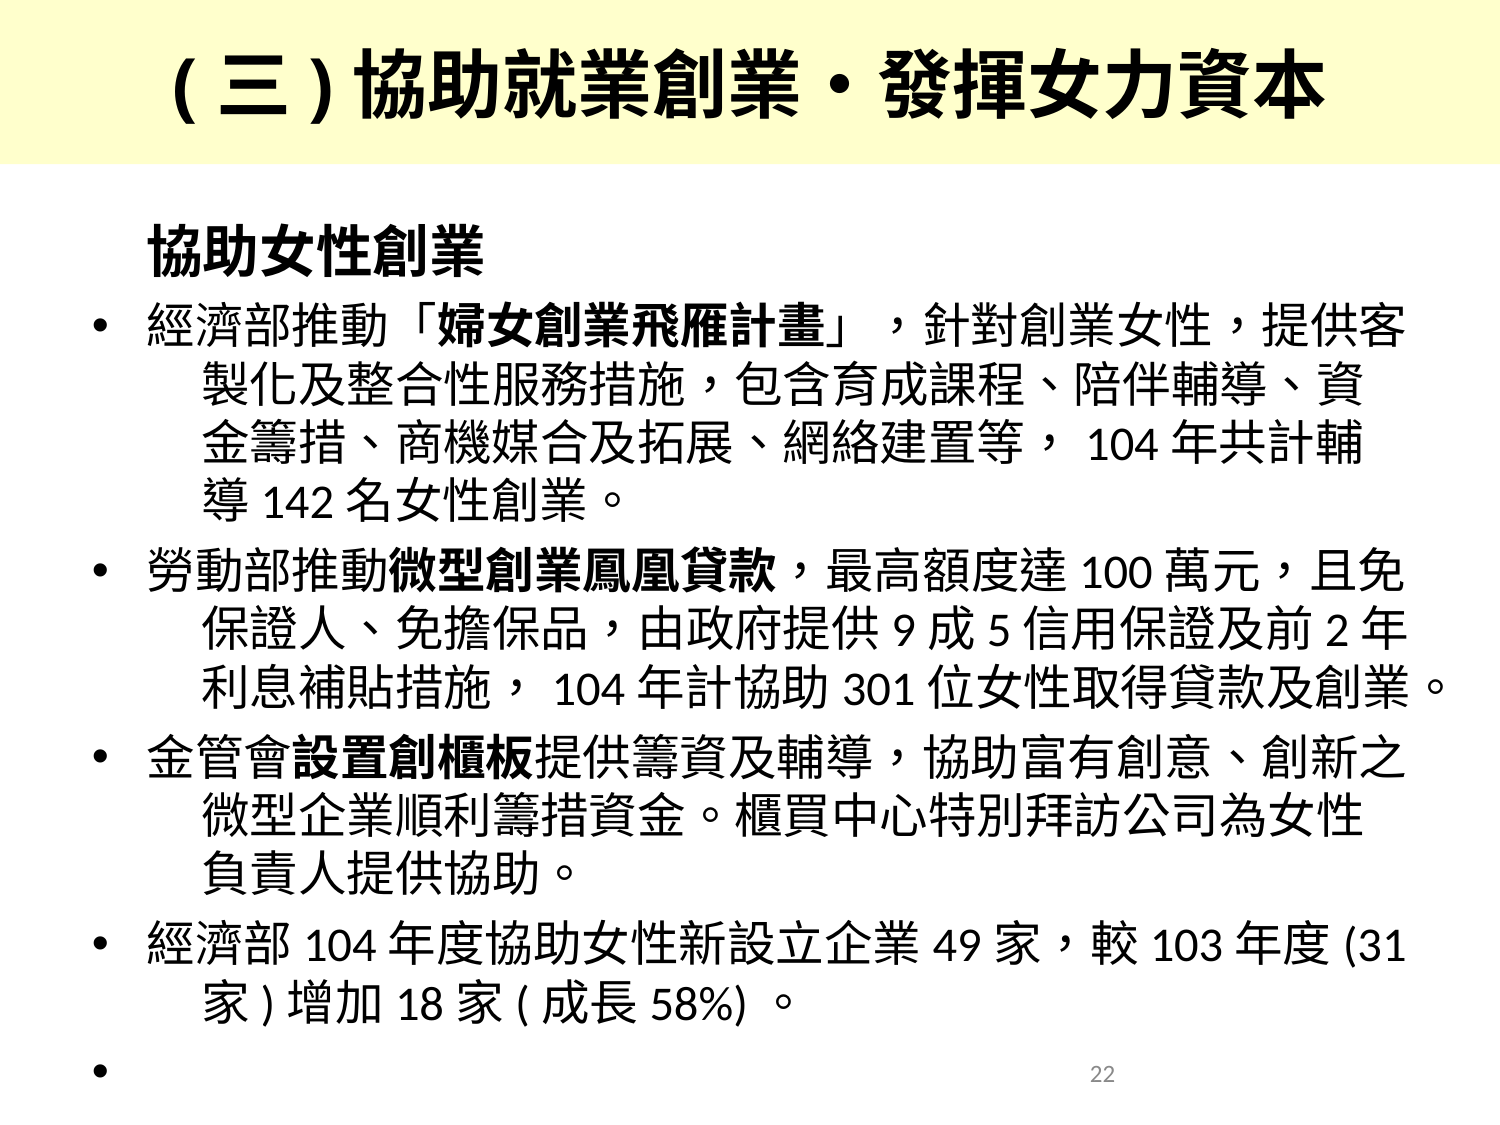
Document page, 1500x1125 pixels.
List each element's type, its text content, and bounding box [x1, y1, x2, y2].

title (三)協助就業創業‧發揮女力資本 [0, 0, 1500, 165]
list 協助女性創業 經濟部推動「婦女創業飛雁計畫」，針對創業女性，提供客製化及整合性服務措施，包含育成課程、陪伴輔導、資金籌措、商機媒合及拓展、網絡建置等，104年共計輔導142名女性創業。 勞動部推動微型創業鳳凰貸款，最高額度達100萬元，且免保證人、免擔保品，由政府提供9成5信用保證及前2年利息補貼措施，104年計協助301位女性取得貸款及創業。 金管會設置創櫃板提供籌資及輔導，協助富有創意、創新之微型企業順利籌措資金。櫃買中心特別拜訪公司為女性負責人提供協助。 經濟部104年度協助女性新設立企業49家，較103年度(31家)增加18家(成長58%)。 [76, 208, 1427, 1071]
text_box [1074, 1042, 1426, 1103]
